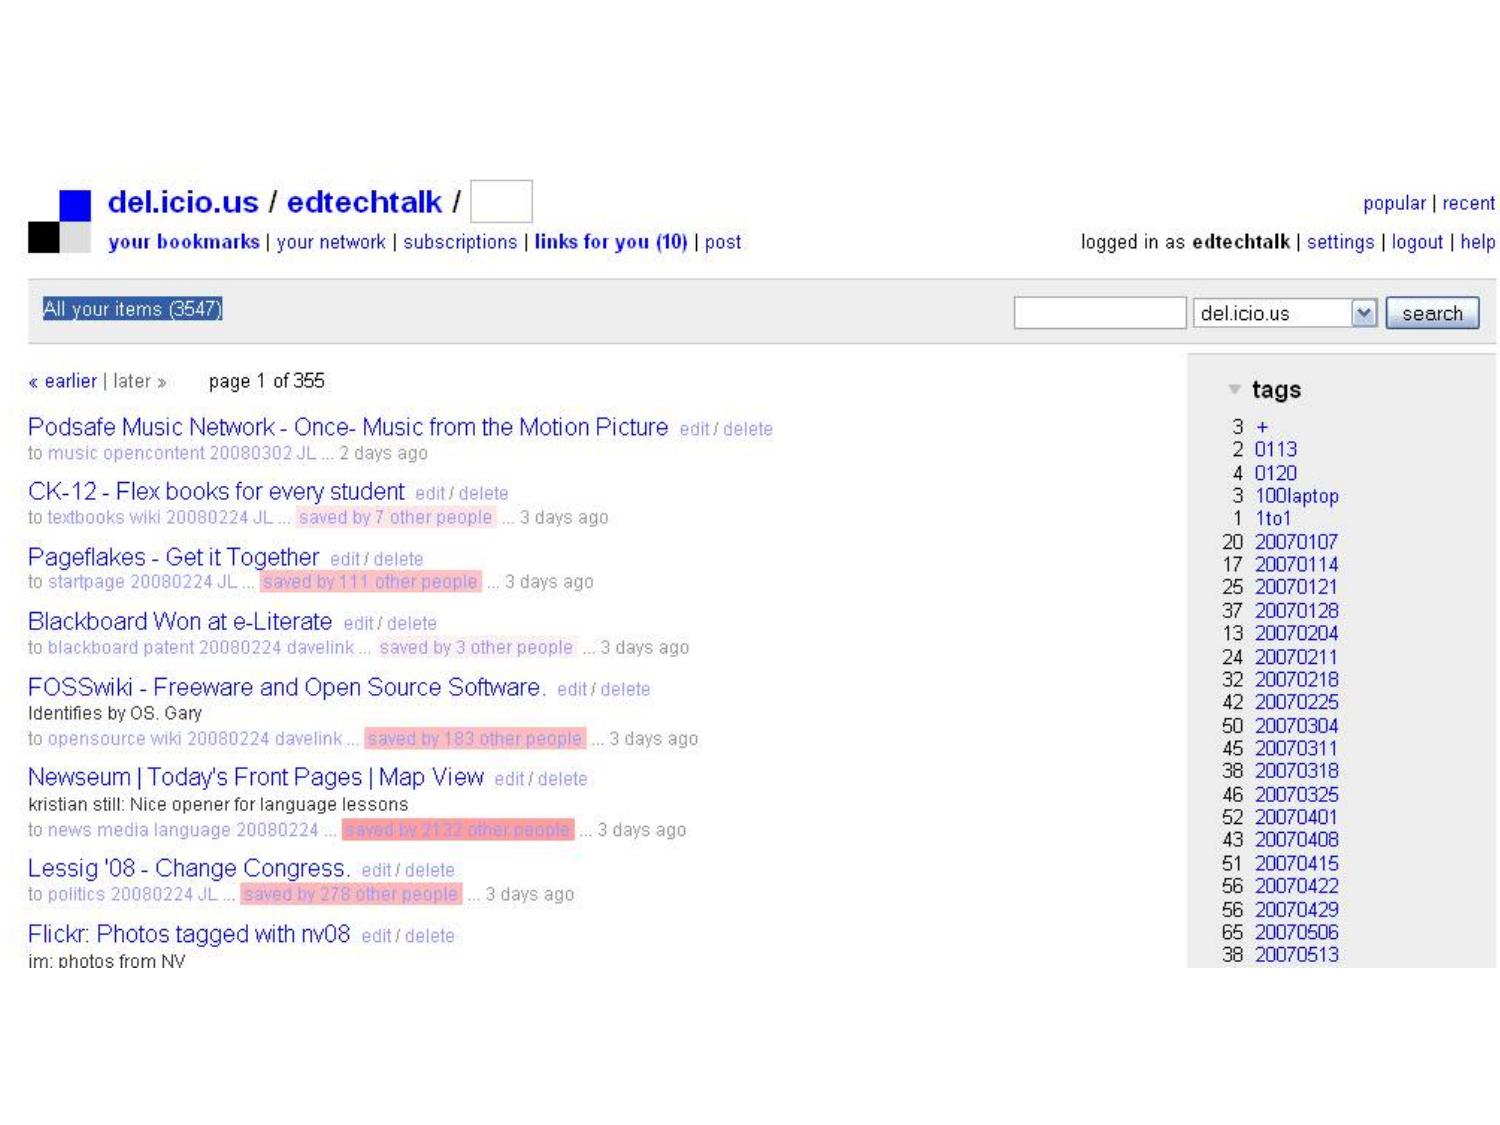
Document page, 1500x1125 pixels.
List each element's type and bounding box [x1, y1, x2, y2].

picture [9, 168, 1500, 968]
